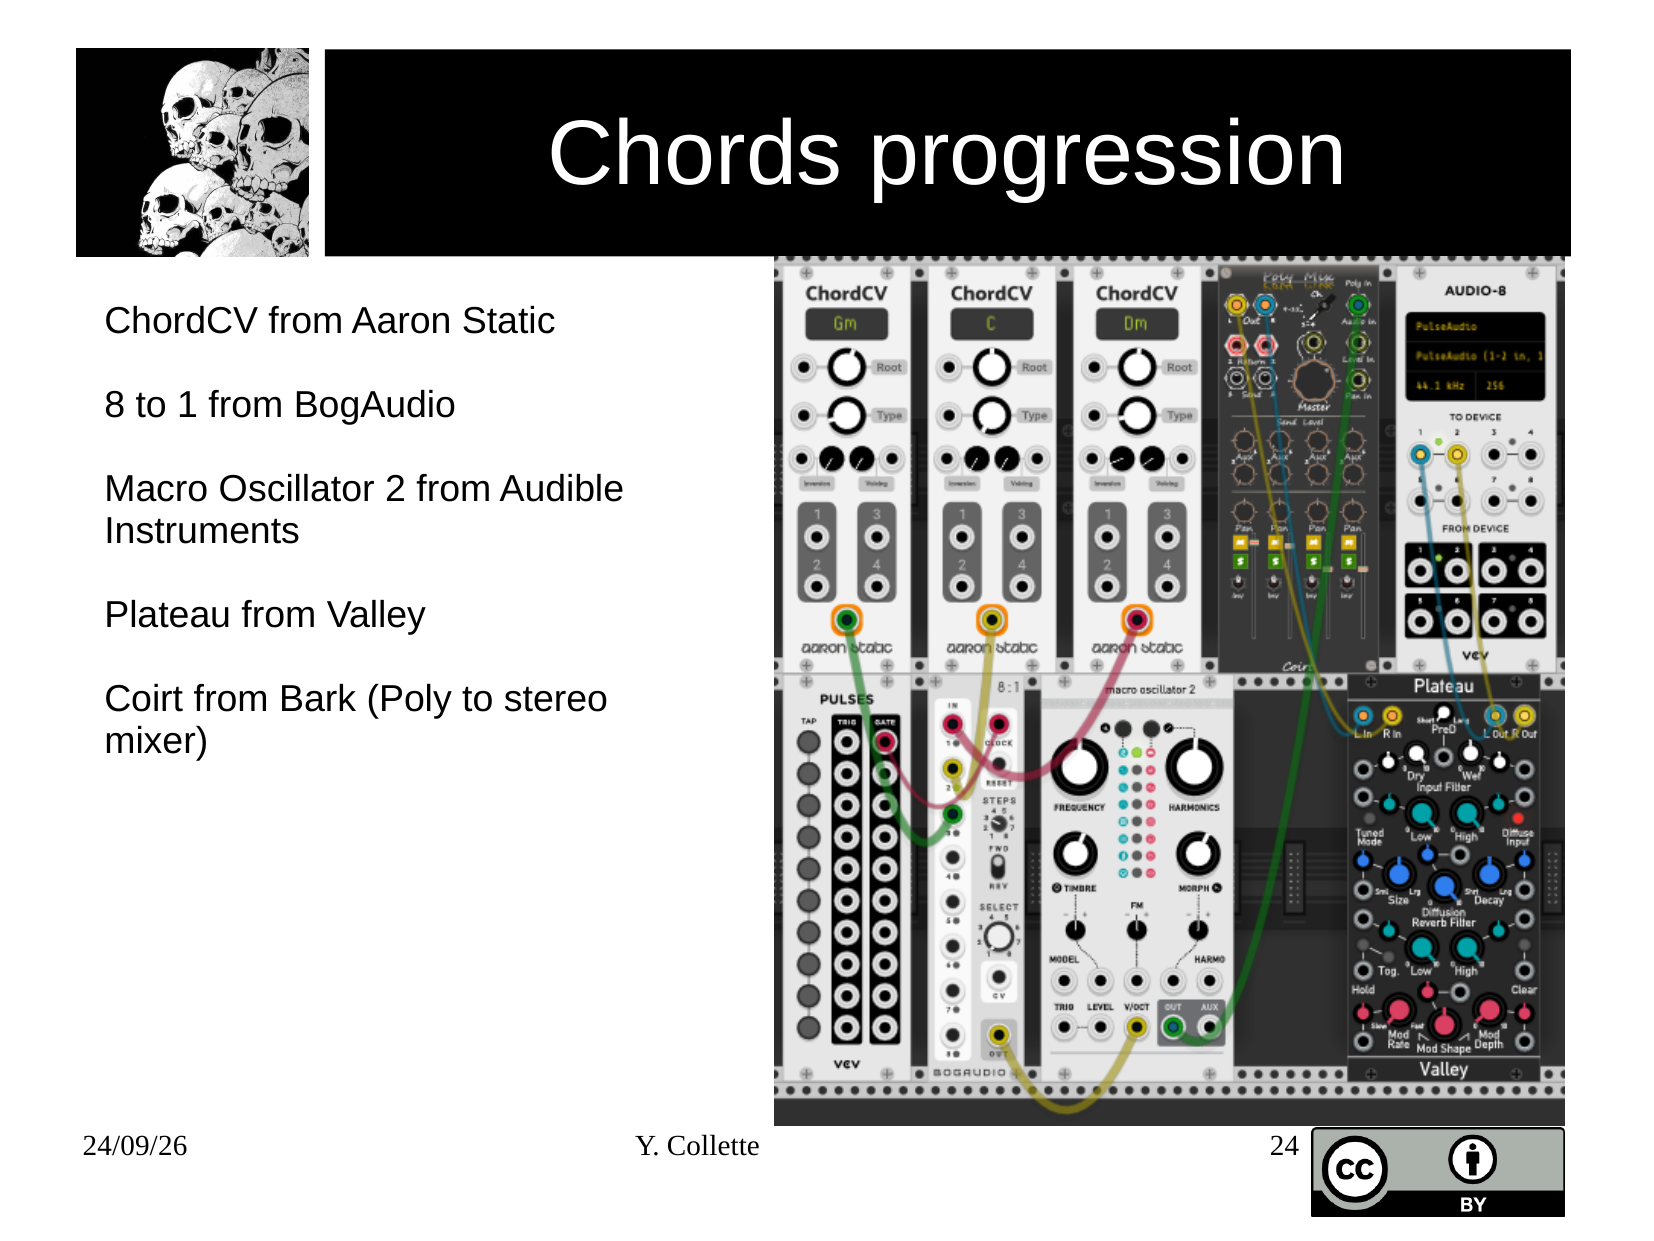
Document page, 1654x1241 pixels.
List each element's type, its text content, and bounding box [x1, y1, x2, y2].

picture [774, 256, 1565, 1126]
picture [1311, 1127, 1565, 1217]
title Chords progression [324, 49, 1571, 257]
picture [76, 48, 309, 257]
text_box ChordCV from Aaron Static 8 to 1 from BogAudio Macro Oscillator 2 from Audible Instruments Plateau from Valley Coirt from Bark (Poly to stereo mixer) [89, 291, 720, 769]
